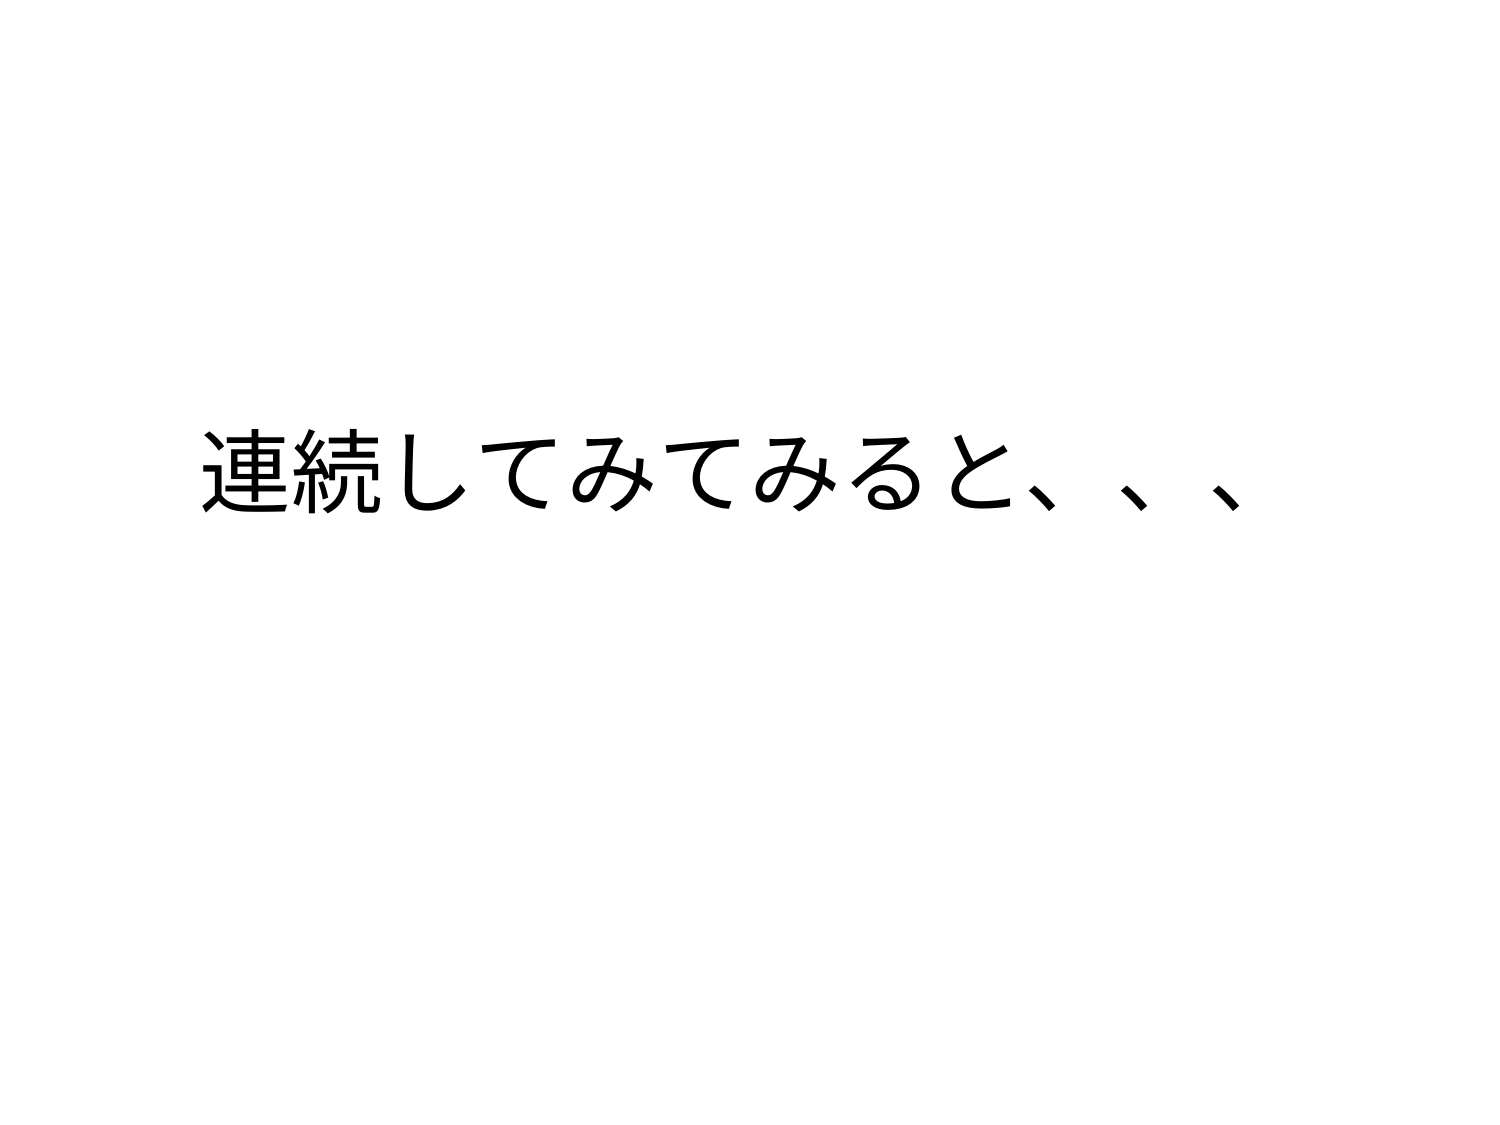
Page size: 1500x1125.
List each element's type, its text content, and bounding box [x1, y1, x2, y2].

title 連続してみてみると、、、 [112, 349, 1388, 591]
